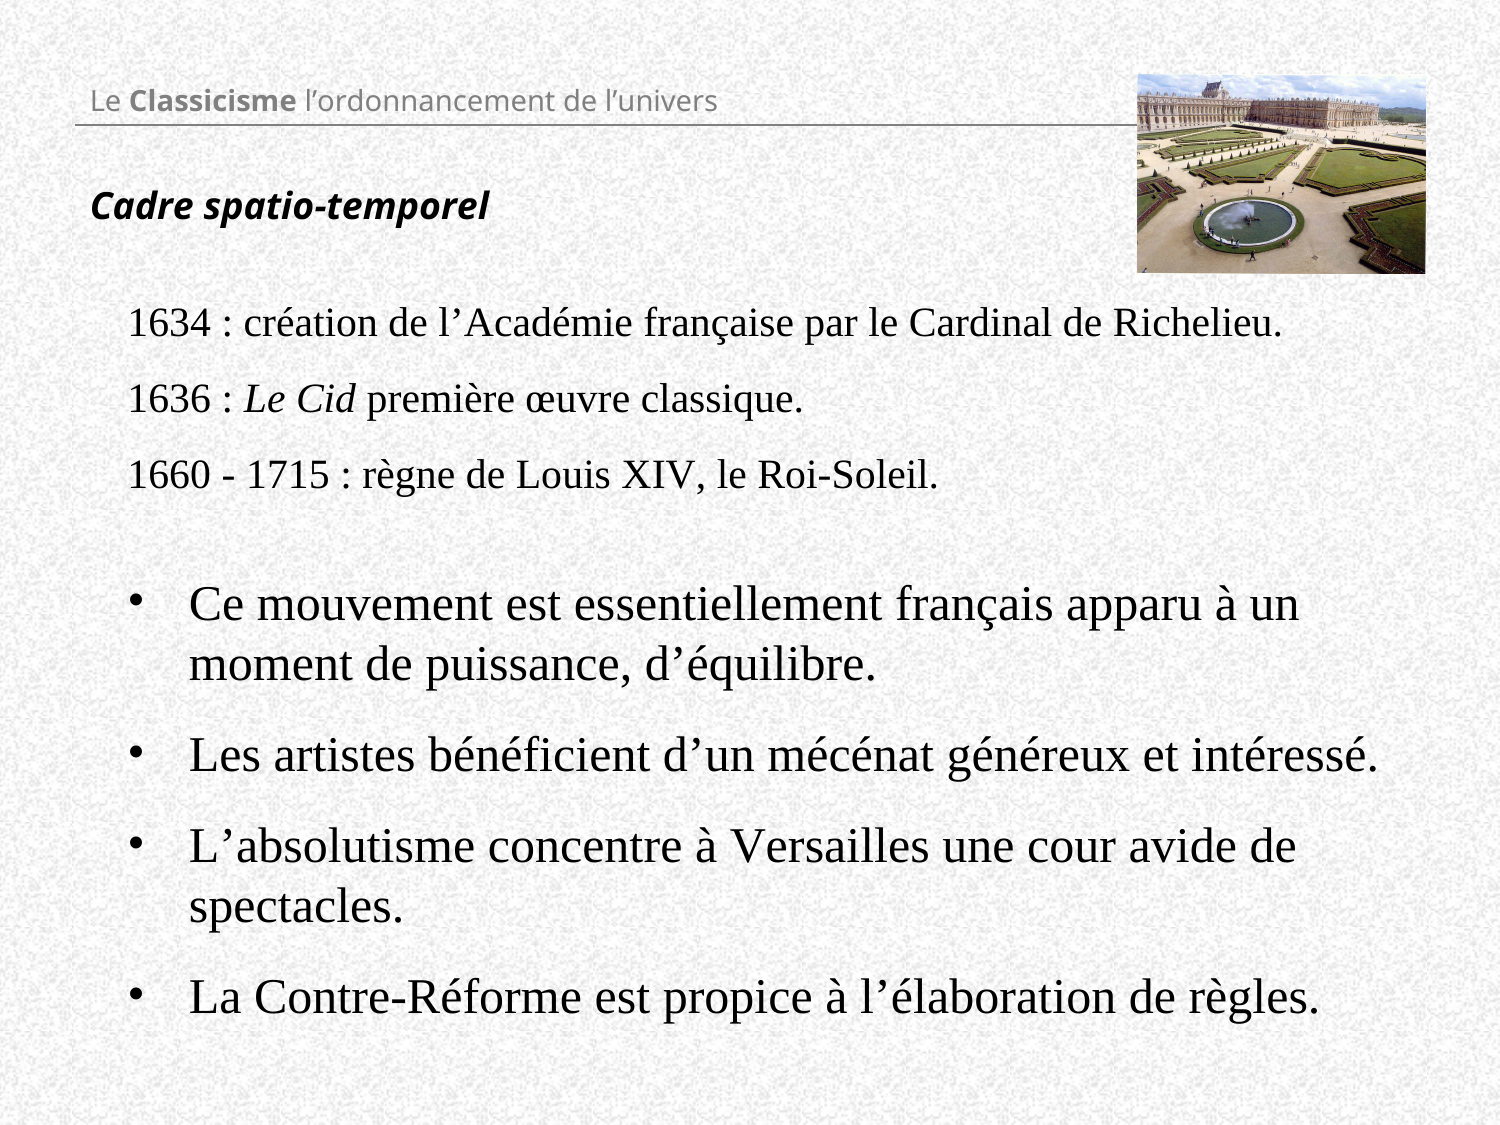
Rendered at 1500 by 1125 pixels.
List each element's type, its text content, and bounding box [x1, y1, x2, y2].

text_box Cadre spatio-temporel [75, 174, 613, 236]
text_box Le Classicisme l’ordonnancement de l’univers [74, 74, 1137, 126]
text_box 1634 : création de l’Académie française par le Cardinal de Richelieu. 1636 : Le Cid première œuvre classique. 1660 - 1715 : règne de Louis XIV, le Roi-Soleil. [112, 287, 1326, 505]
text_box Ce mouvement est essentiellement français apparu à un moment de puissance, d’équilibre. Les artistes bénéficient d’un mécénat généreux et intéressé. L’absolutisme concentre à Versailles une cour avide de spectacles. La Contre-Réforme est propice à l’élaboration de règles. [112, 562, 1438, 1032]
picture [0, 0, 1500, 1125]
